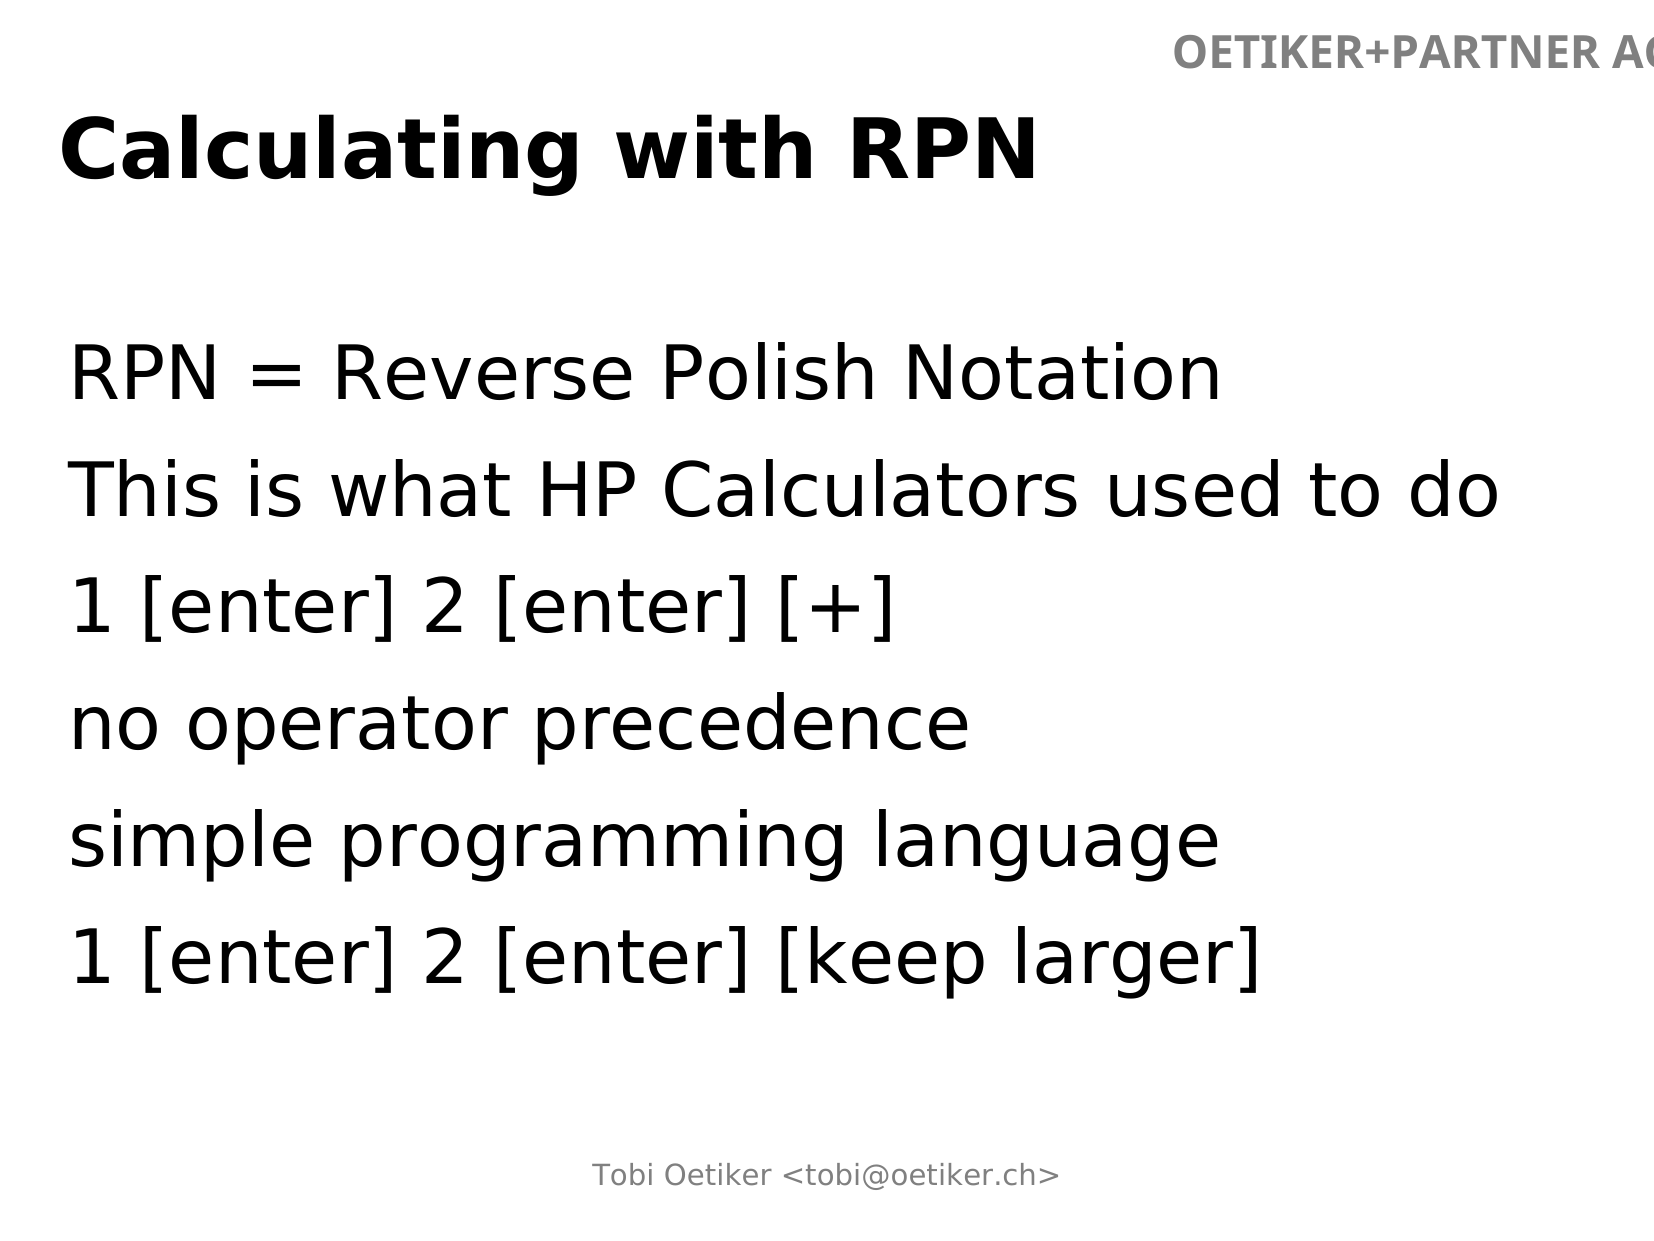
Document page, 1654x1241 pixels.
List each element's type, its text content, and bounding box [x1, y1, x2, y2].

title Calculating with RPN [59, 75, 1607, 225]
list RPN = Reverse Polish Notation This is what HP Calculators used to do 1 [enter] 2 [enter] [+] no operator precedence simple programming language 1 [enter] 2 [enter] [keep larger] [50, 329, 1571, 1099]
